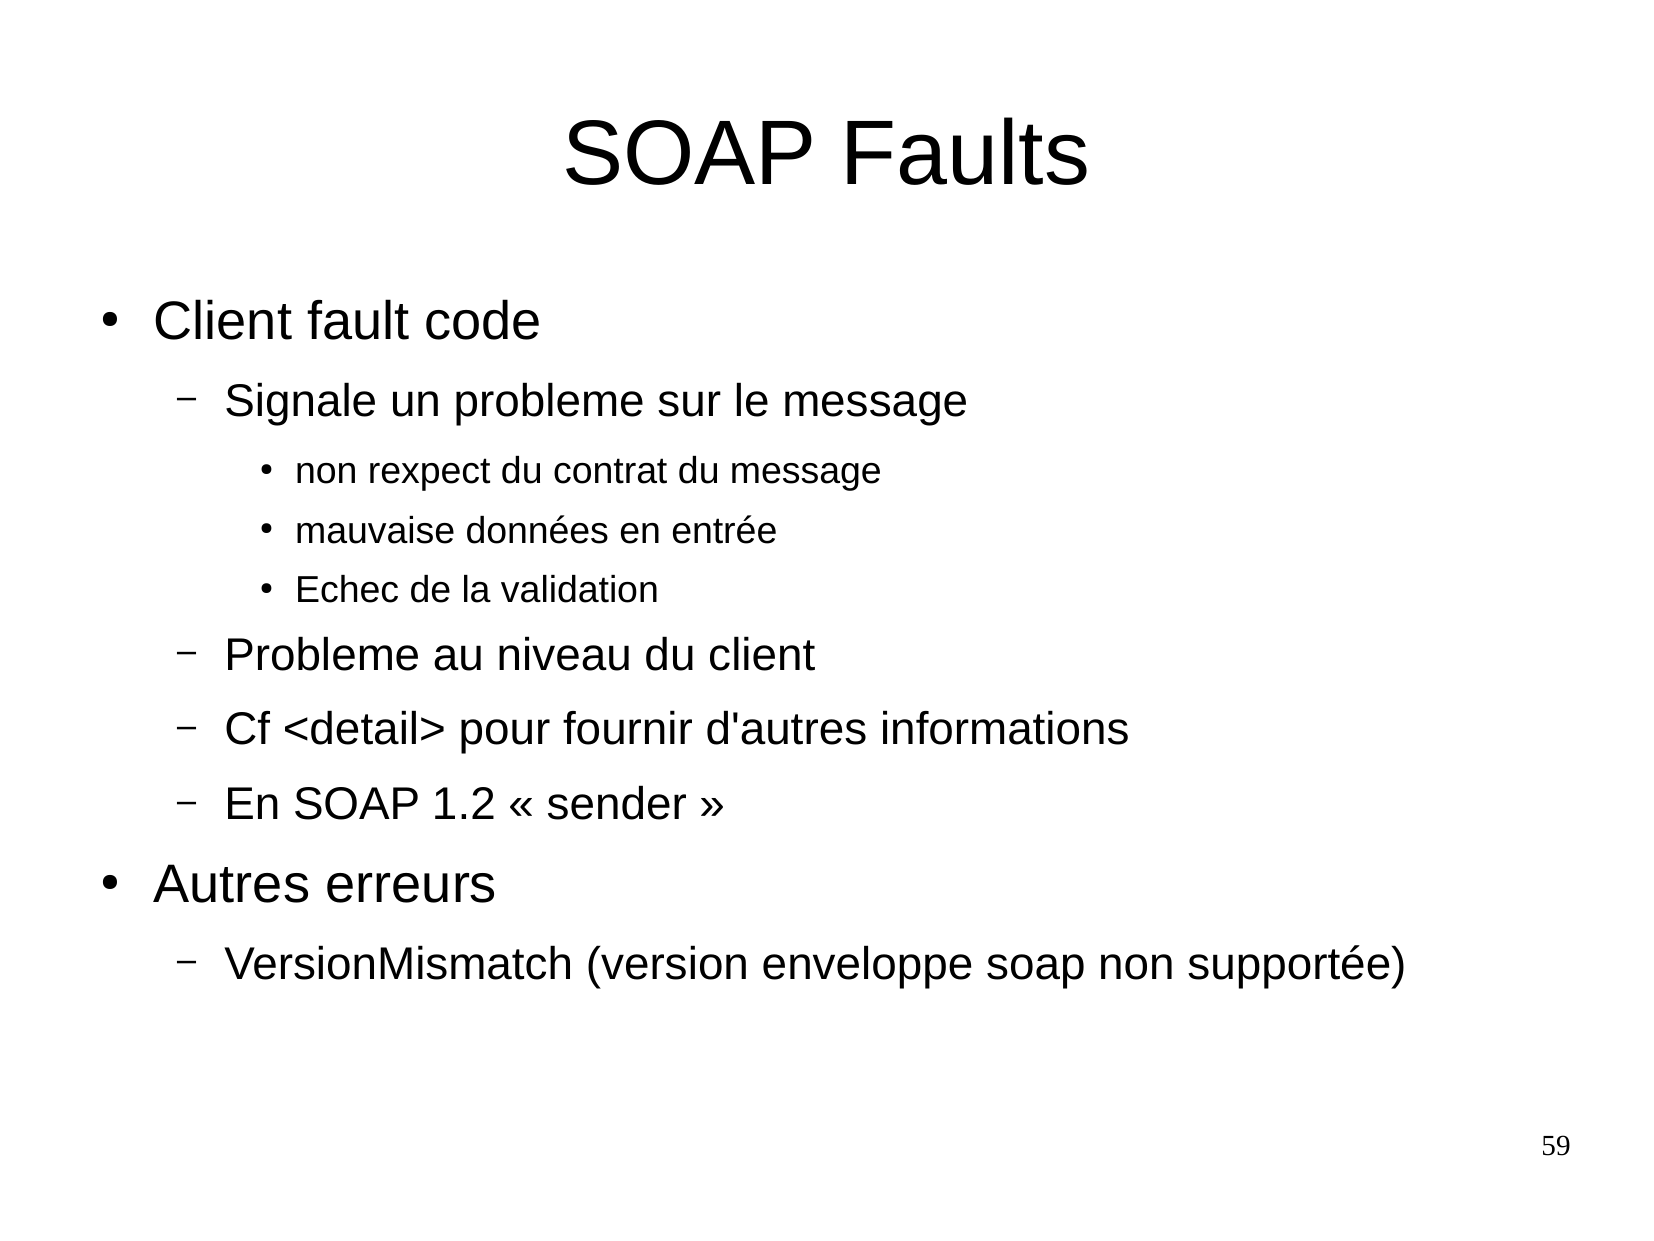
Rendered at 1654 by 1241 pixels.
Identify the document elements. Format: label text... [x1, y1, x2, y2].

list Client fault code Signale un probleme sur le message non rexpect du contrat du message mauvaise données en entrée Echec de la validation Probleme au niveau du client Cf <detail> pour fournir d'autres informations En SOAP 1.2 « sender » Autres erreurs VersionMismatch (version enveloppe soap non supportée) [82, 290, 1571, 1094]
title SOAP Faults [82, 56, 1571, 250]
